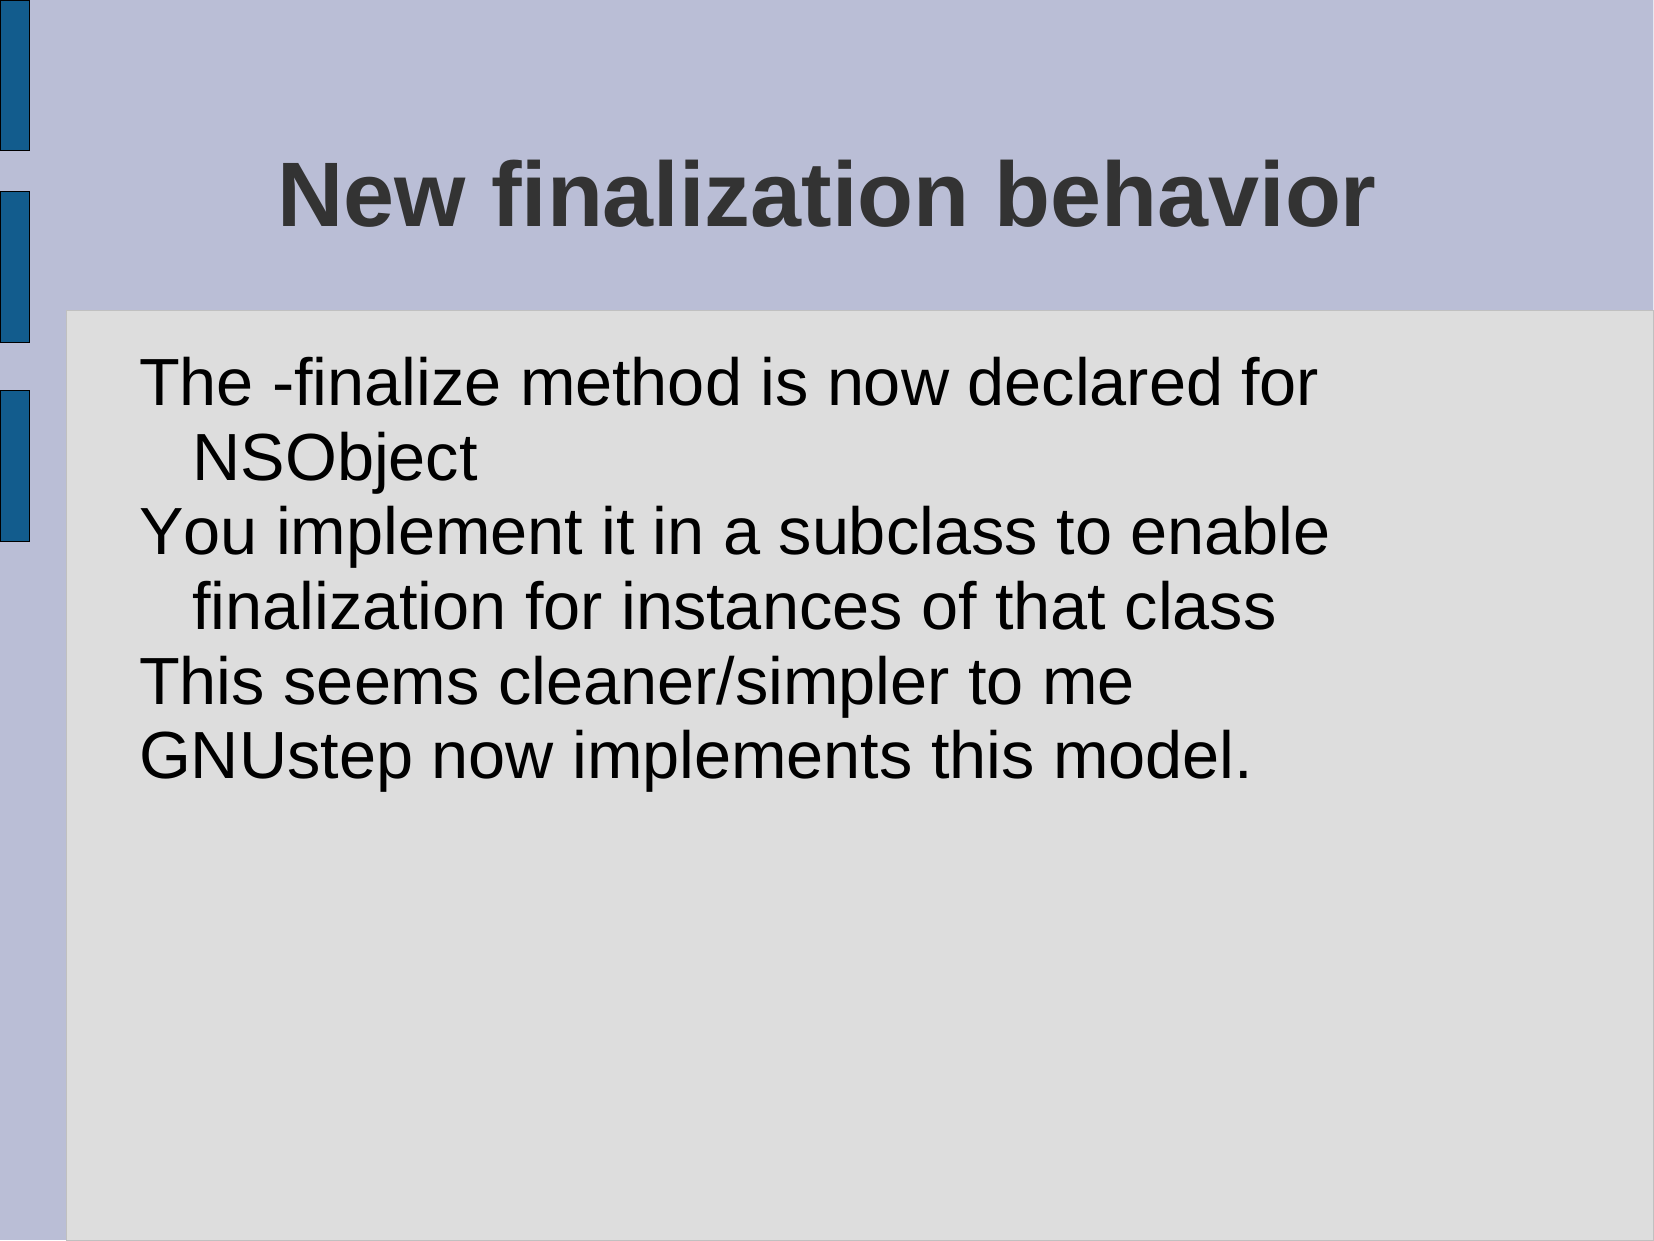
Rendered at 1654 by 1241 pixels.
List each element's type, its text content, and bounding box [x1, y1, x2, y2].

title New finalization behavior [121, 91, 1534, 299]
list The -finalize method is now declared for NSObject You implement it in a subclass to enable finalization for instances of that class This seems cleaner/simpler to me GNUstep now implements this model. [121, 344, 1534, 1127]
